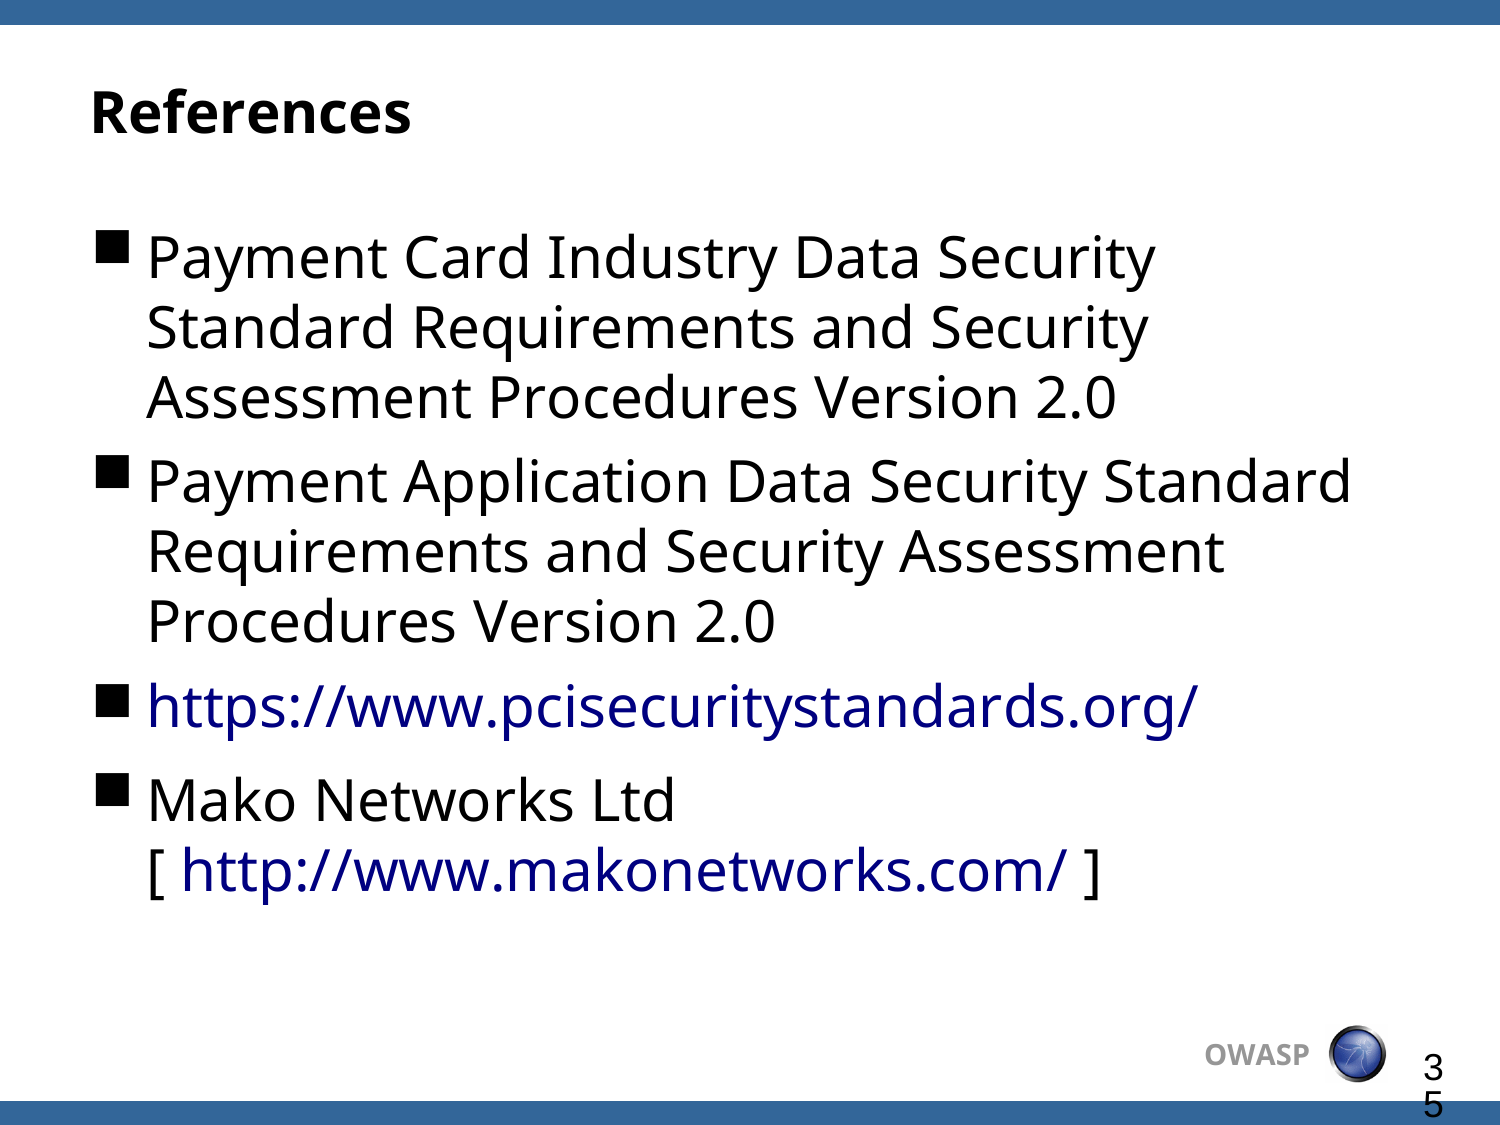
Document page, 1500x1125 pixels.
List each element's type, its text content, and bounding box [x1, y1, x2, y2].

picture [1325, 1024, 1388, 1083]
list Payment Card Industry Data Security Standard Requirements and Security Assessment Procedures Version 2.0 Payment Application Data Security Standard Requirements and Security Assessment Procedures Version 2.0 https://www.pcisecuritystandards.org/ Mako Networks Ltd [ http://www.makonetworks.com/ ] [75, 212, 1426, 955]
title References [75, 32, 1426, 189]
